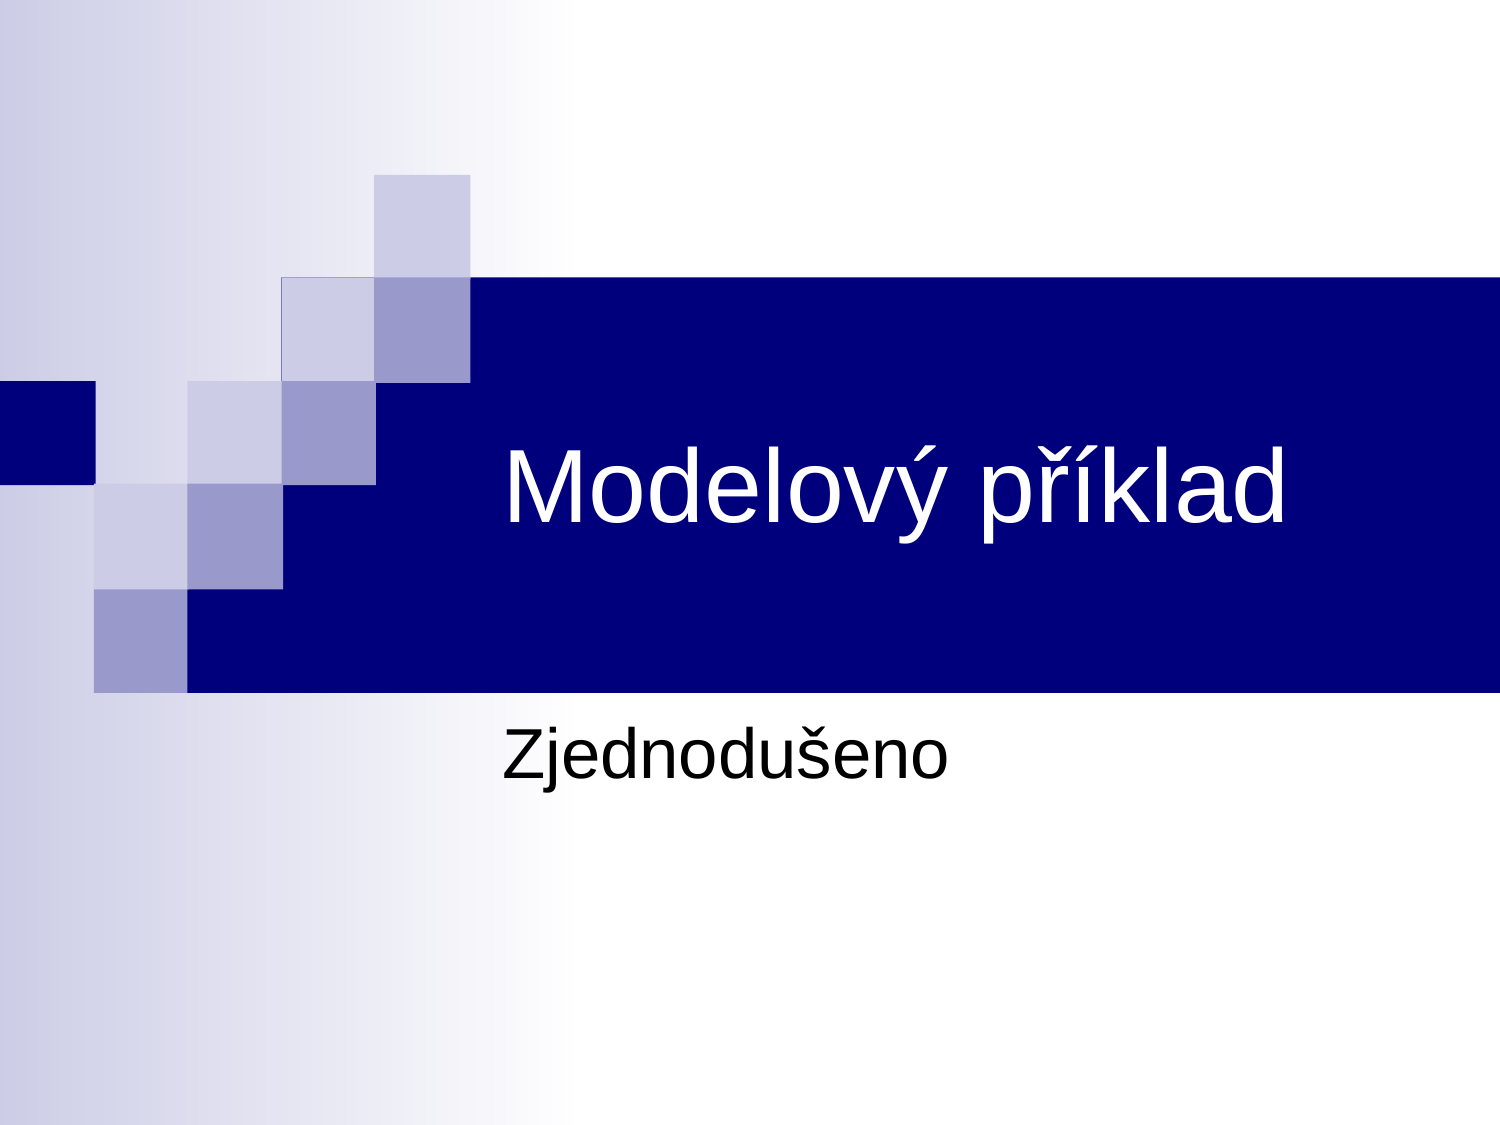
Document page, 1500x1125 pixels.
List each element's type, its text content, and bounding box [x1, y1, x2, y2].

title Modelový příklad [487, 299, 1476, 663]
subtitle Zjednodušeno [487, 699, 1476, 988]
